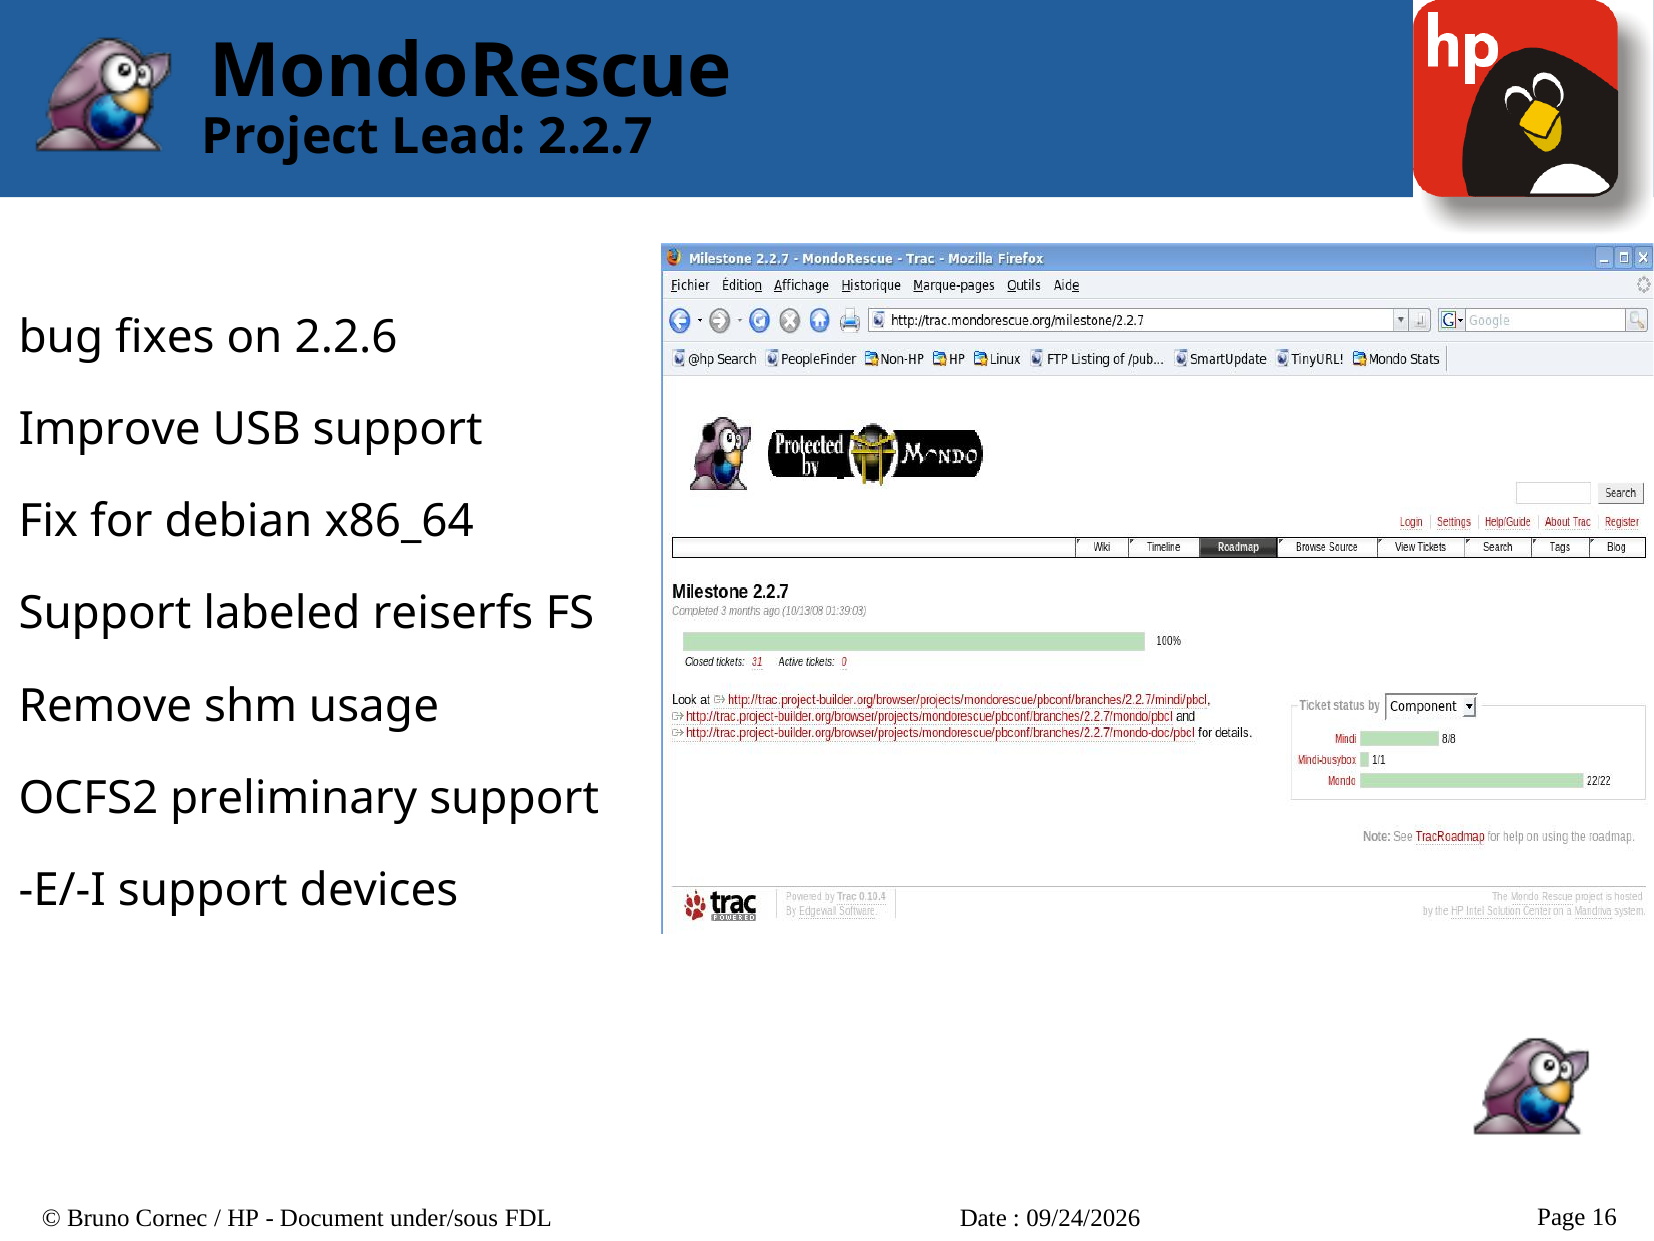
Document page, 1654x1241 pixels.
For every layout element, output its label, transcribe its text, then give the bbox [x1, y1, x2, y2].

picture [0, 0, 211, 199]
picture [661, 243, 1654, 934]
title Project Lead: 2.2.7 [201, 32, 1191, 241]
picture [1413, 0, 1654, 235]
list bug fixes on 2.2.6 Improve USB support Fix for debian x86_64 Support labeled reiserfs FS Remove shm usage OCFS2 preliminary support -E/-I support devices [6, 303, 623, 999]
picture [1443, 1005, 1623, 1175]
